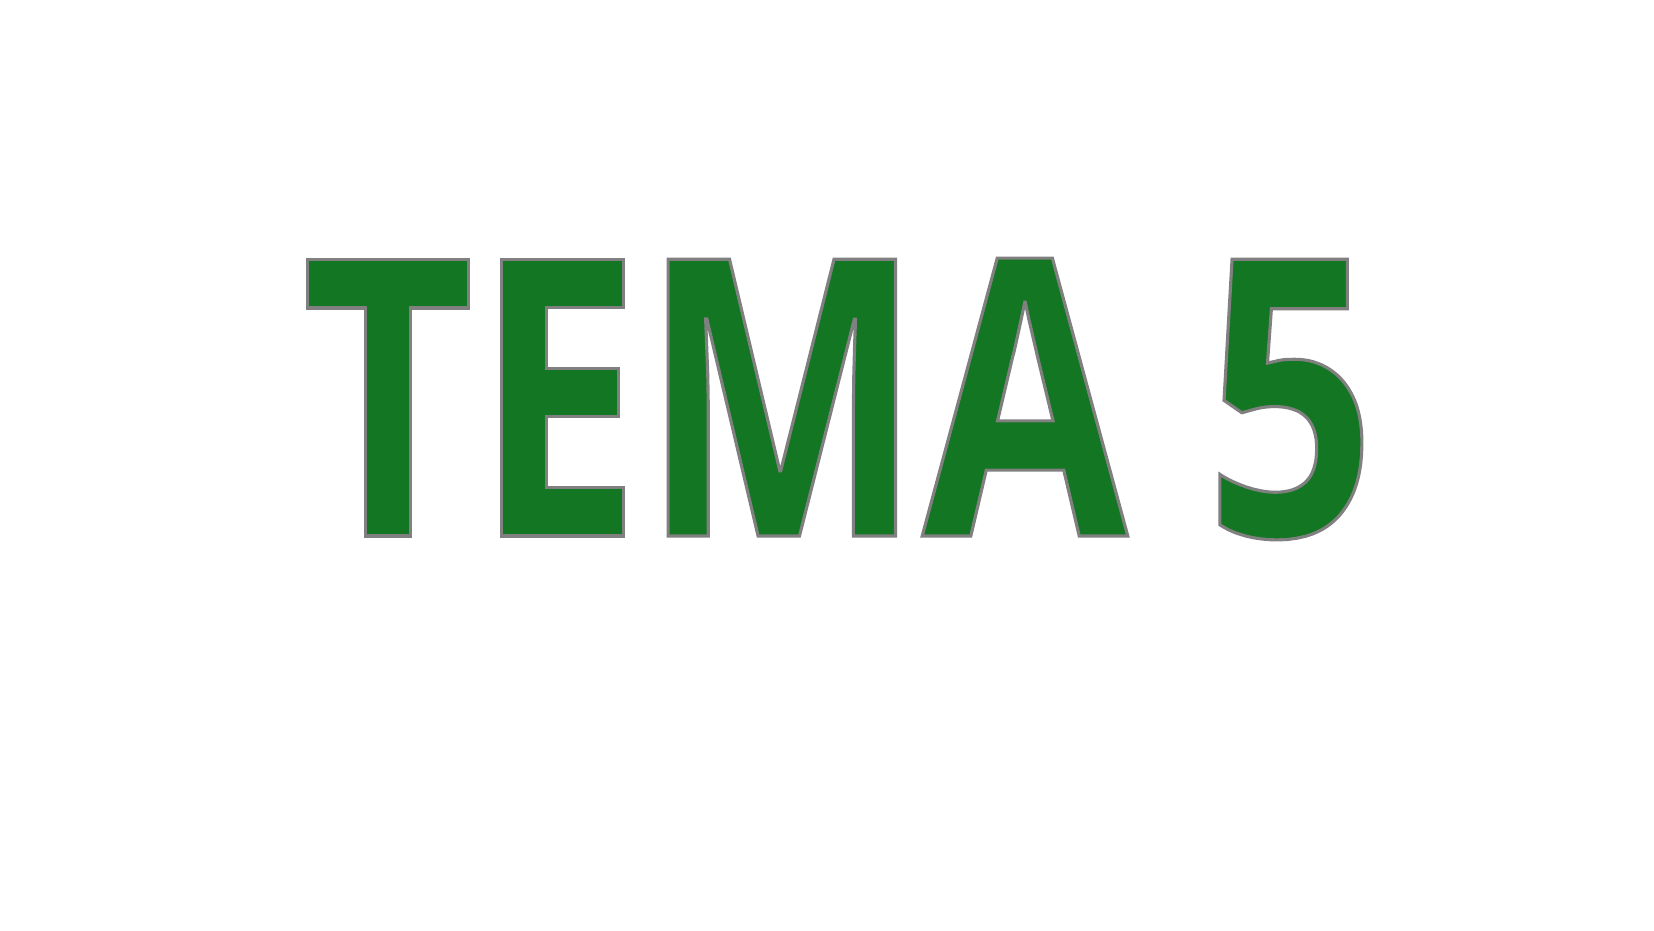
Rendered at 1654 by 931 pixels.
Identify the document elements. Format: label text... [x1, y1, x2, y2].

text_box TEMA 5 [501, 259, 624, 536]
text_box TEMA 5 [668, 259, 896, 536]
text_box TEMA 5 [1219, 259, 1362, 540]
text_box TEMA 5 [307, 259, 469, 536]
text_box TEMA 5 [922, 258, 1128, 536]
